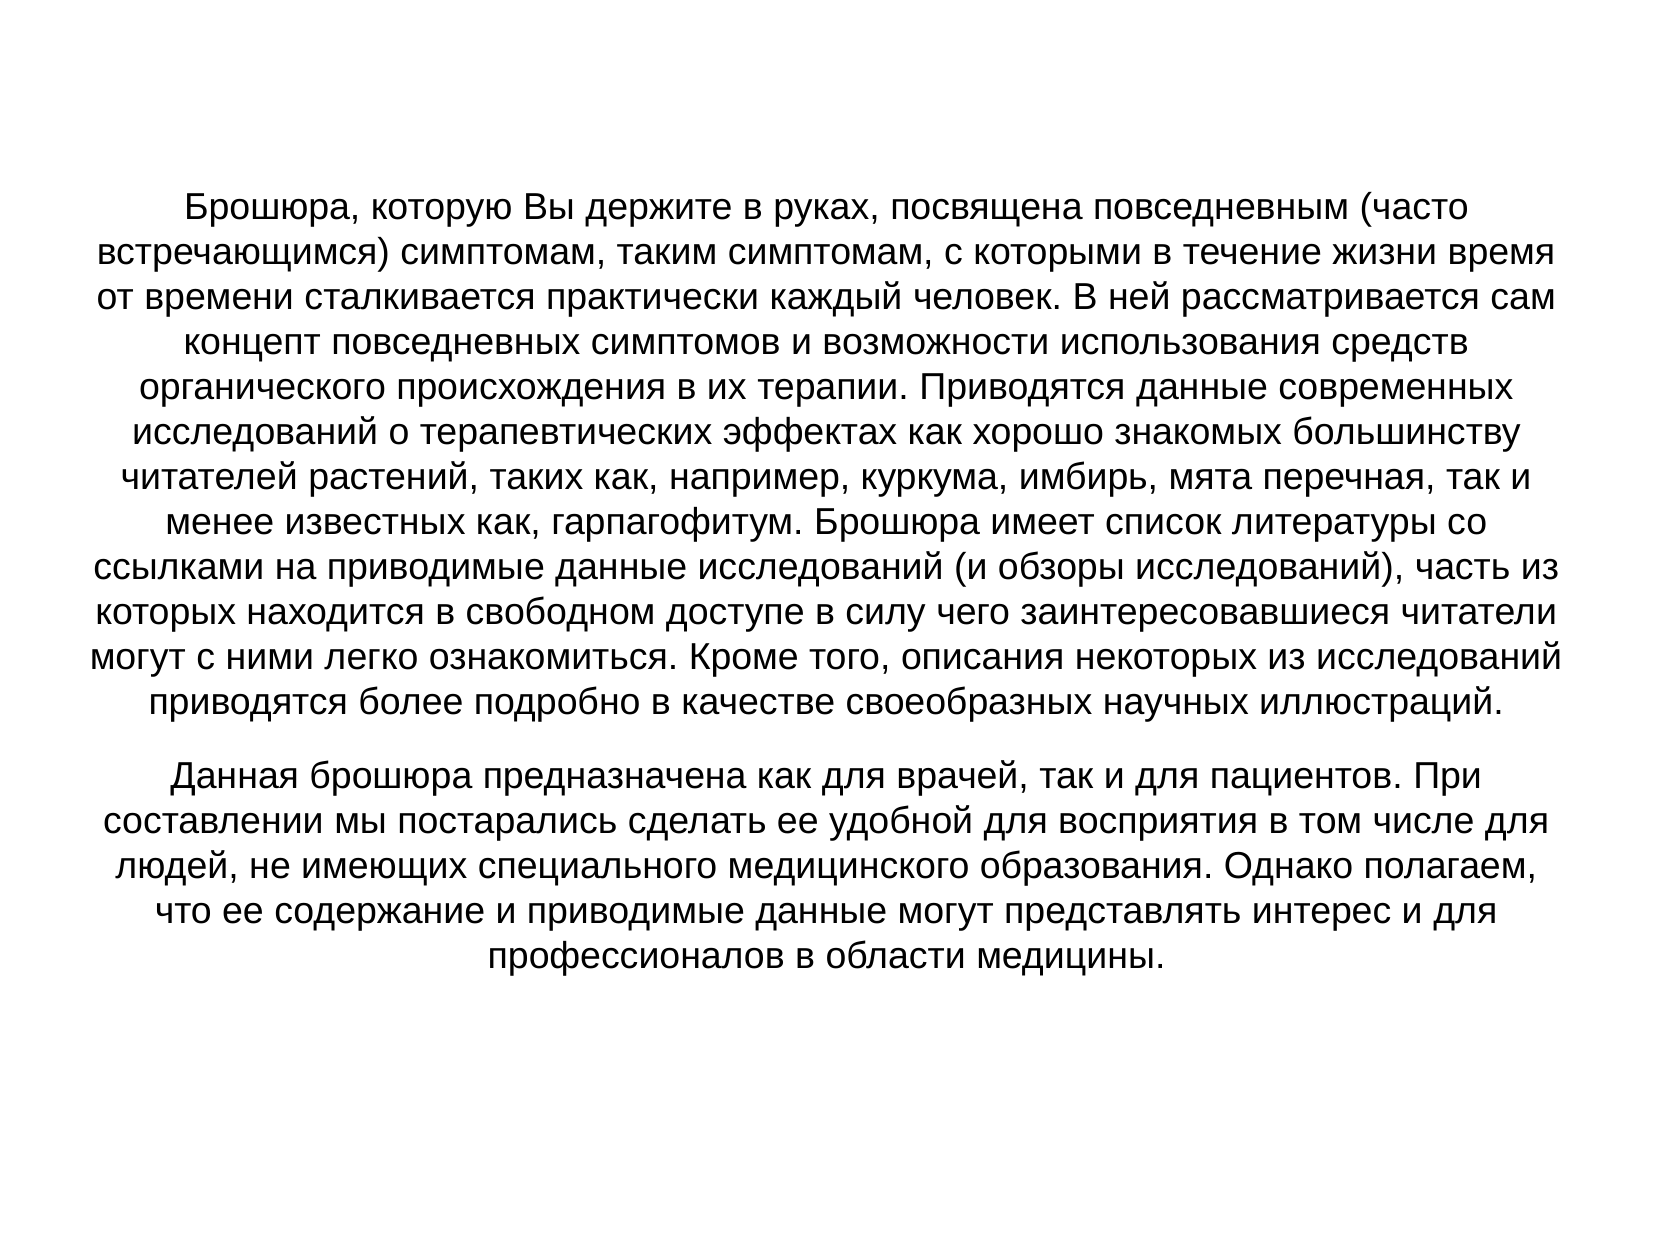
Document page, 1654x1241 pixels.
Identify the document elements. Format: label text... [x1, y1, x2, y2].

subtitle Брошюра, которую Вы держите в руках, посвящена повседневным (часто встречающимся) симптомам, таким симптомам, с которыми в течение жизни время от времени сталкивается практически каждый человек. В ней рассматривается сам концепт повседневных симптомов и возможности использования средств органического происхождения в их терапии. Приводятся данные современных исследований о терапевтических эффектах как хорошо знакомых большинству читателей растений, таких как, например, куркума, имбирь, мята перечная, так и менее известных как, гарпагофитум. Брошюра имеет список литературы со ссылками на приводимые данные исследований (и обзоры исследований), часть из которых находится в свободном доступе в силу чего заинтересовавшиеся читатели могут с ними легко ознакомиться. Кроме того, описания некоторых из исследований приводятся более подробно в качестве своеобразных научных иллюстраций. Данная брошюра предназначена как для врачей, так и для пациентов. При составлении мы постарались сделать ее удобной для восприятия в том числе для людей, не имеющих специального медицинского образования. Однако полагаем, что ее содержание и приводимые данные могут представлять интерес и для профессионалов в области медицины. [82, 49, 1571, 1109]
